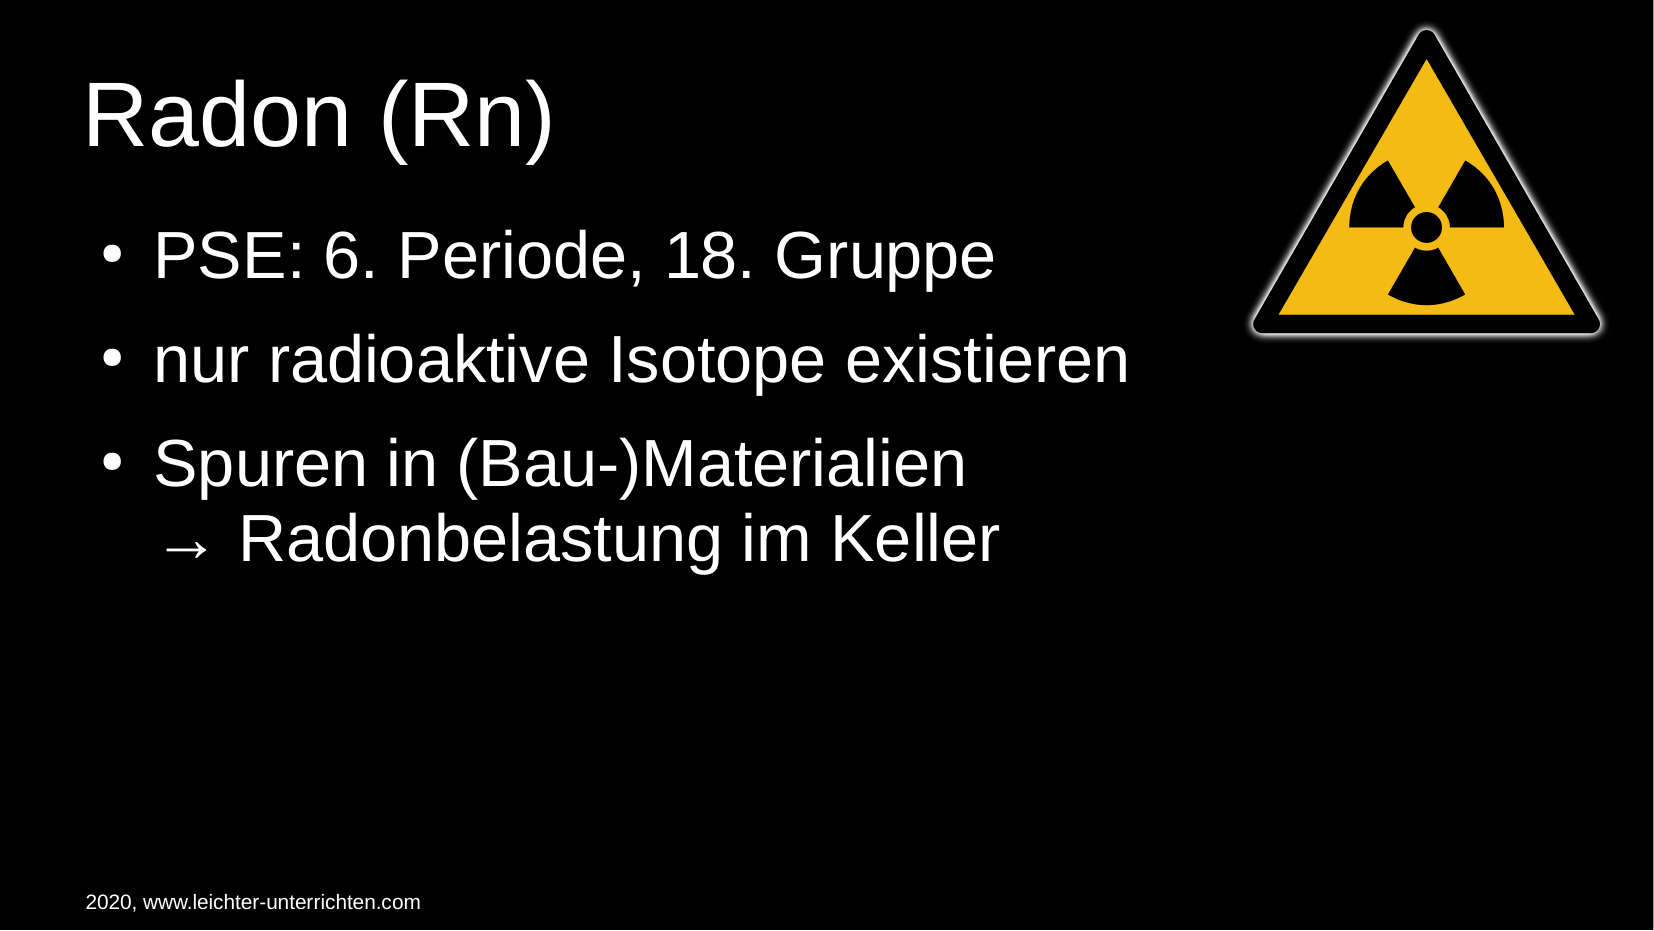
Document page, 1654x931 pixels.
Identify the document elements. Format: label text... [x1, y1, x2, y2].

list PSE: 6. Periode, 18. Gruppe nur radioaktive Isotope existieren Spuren in (Bau-)Materialien → Radonbelastung im Keller [82, 217, 1571, 875]
picture [1239, 16, 1614, 348]
title Radon (Rn) [82, 37, 1239, 193]
